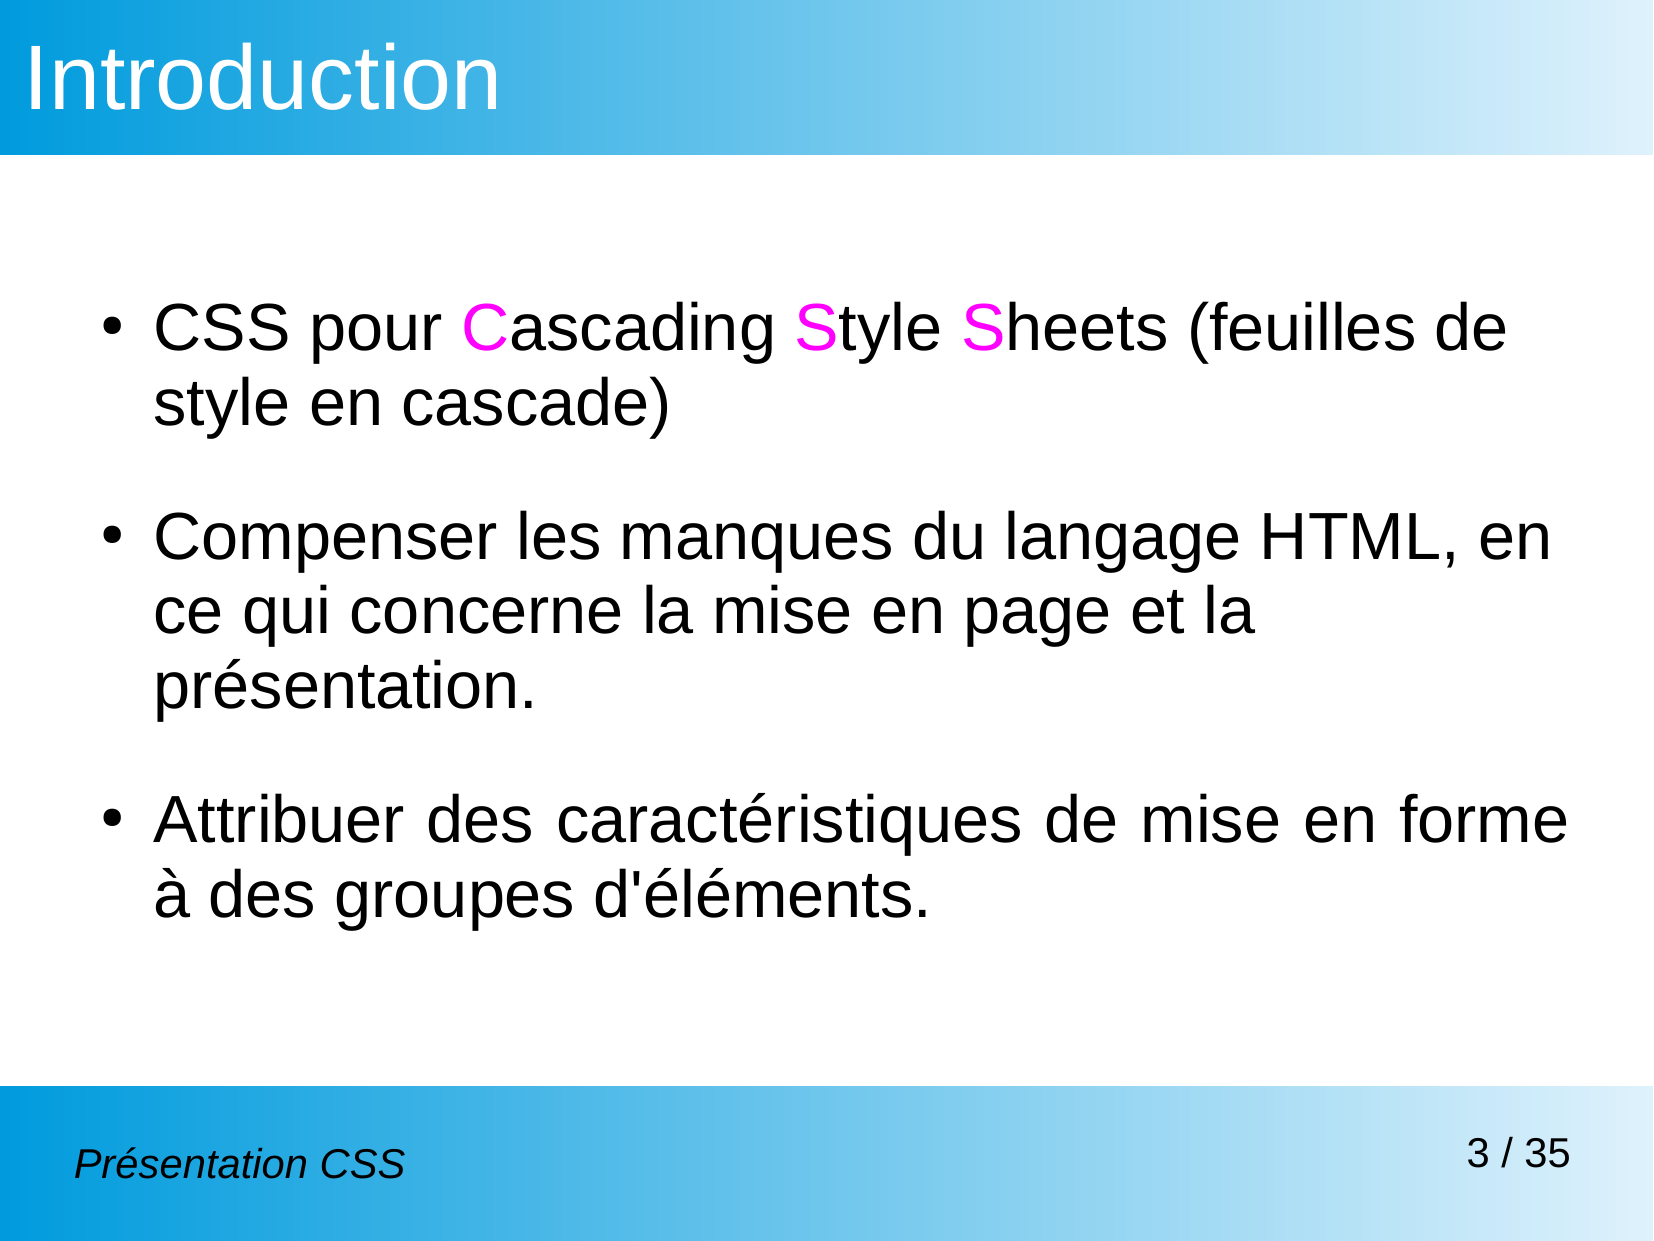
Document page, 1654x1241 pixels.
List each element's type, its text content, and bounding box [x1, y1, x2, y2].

title Introduction [23, 25, 1512, 130]
list CSS pour Cascading Style Sheets (feuilles de style en cascade) Compenser les manques du langage HTML, en ce qui concerne la mise en page et la présentation. Attribuer des caractéristiques de mise en forme à des groupes d'éléments. [82, 290, 1571, 1010]
